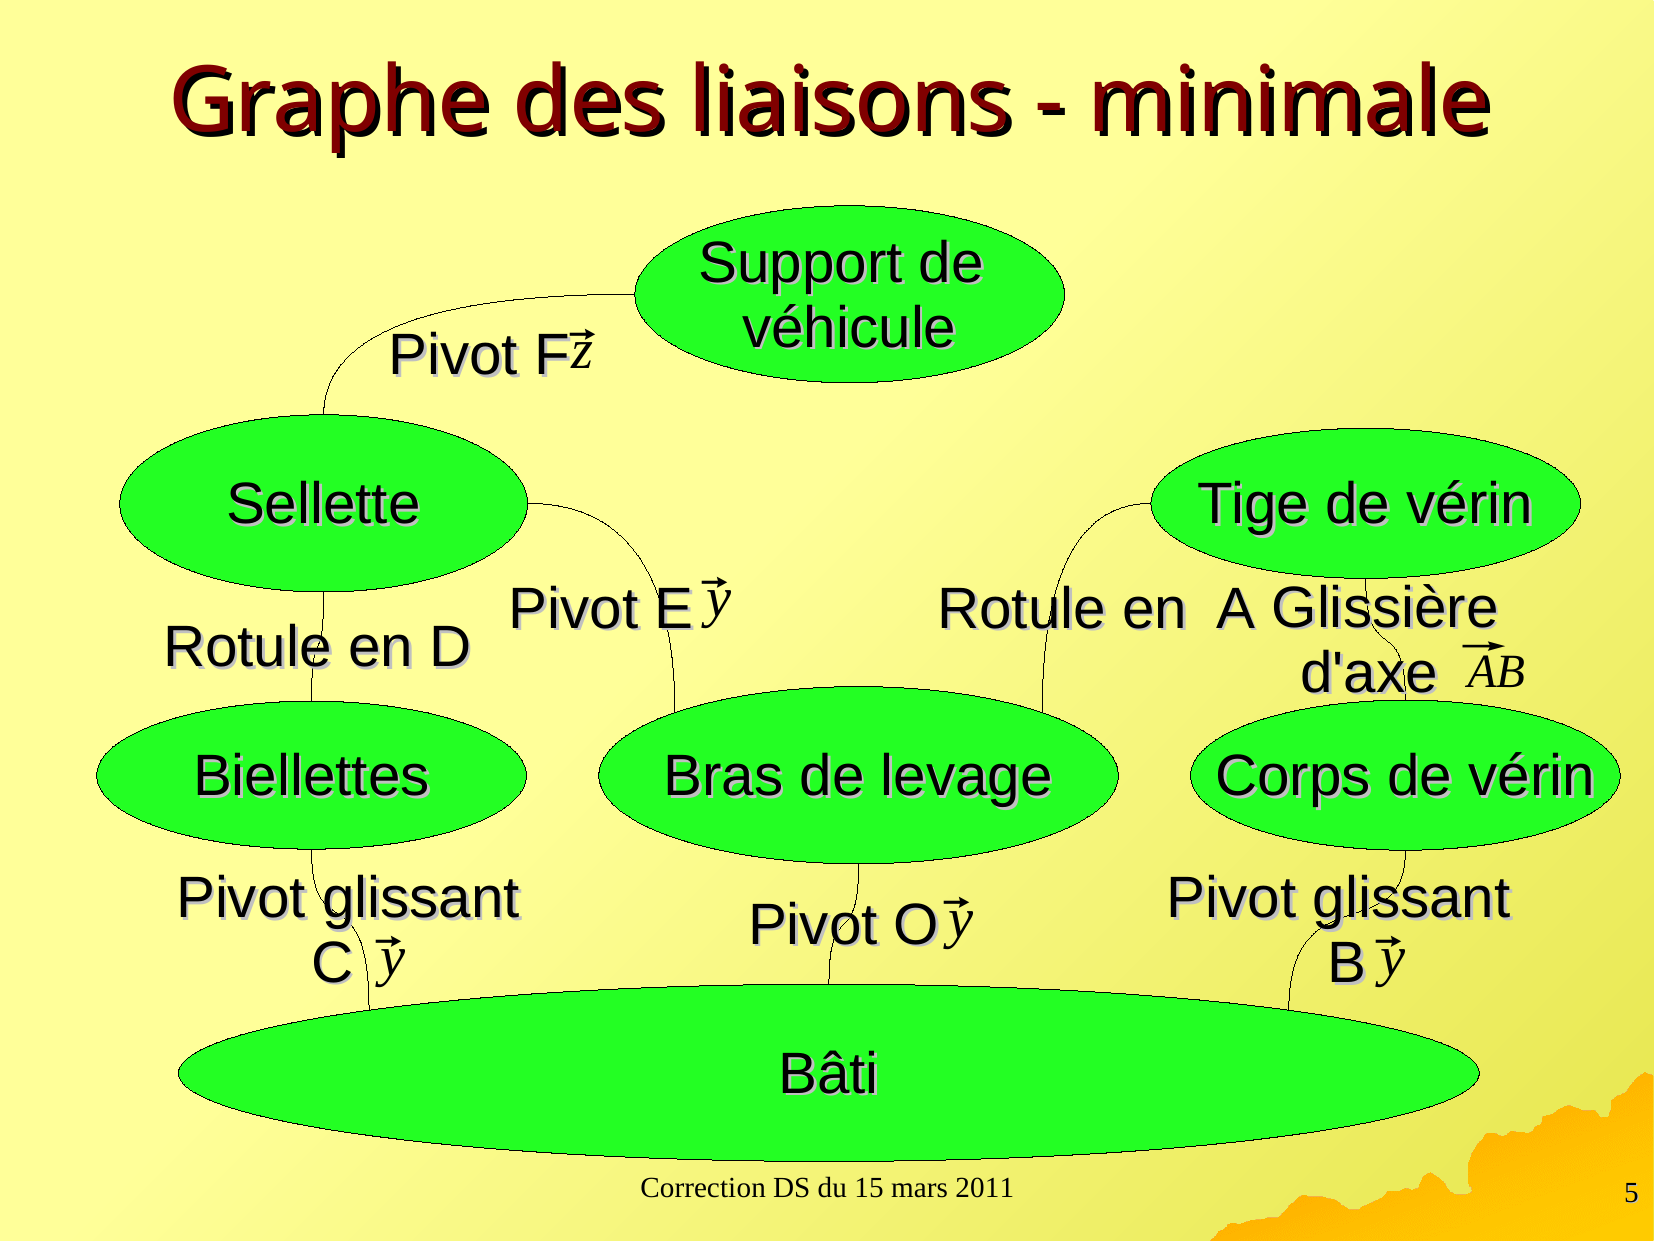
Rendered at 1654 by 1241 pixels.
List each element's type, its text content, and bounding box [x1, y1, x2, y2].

text_box Bâti [178, 984, 1480, 1162]
text_box Sellette [119, 414, 528, 592]
chart [685, 567, 745, 632]
chart [1359, 926, 1419, 991]
title Graphe des liaisons - minimale [85, 0, 1574, 193]
chart [553, 319, 610, 384]
chart [927, 887, 987, 953]
text_box Tige de vérin [1150, 428, 1581, 579]
text_box Bras de levage [598, 686, 1119, 864]
text_box Biellettes [96, 701, 527, 850]
text_box Support de véhicule [634, 205, 1065, 383]
chart [358, 926, 419, 991]
chart [1446, 640, 1536, 700]
text_box Corps de vérin [1190, 700, 1621, 851]
